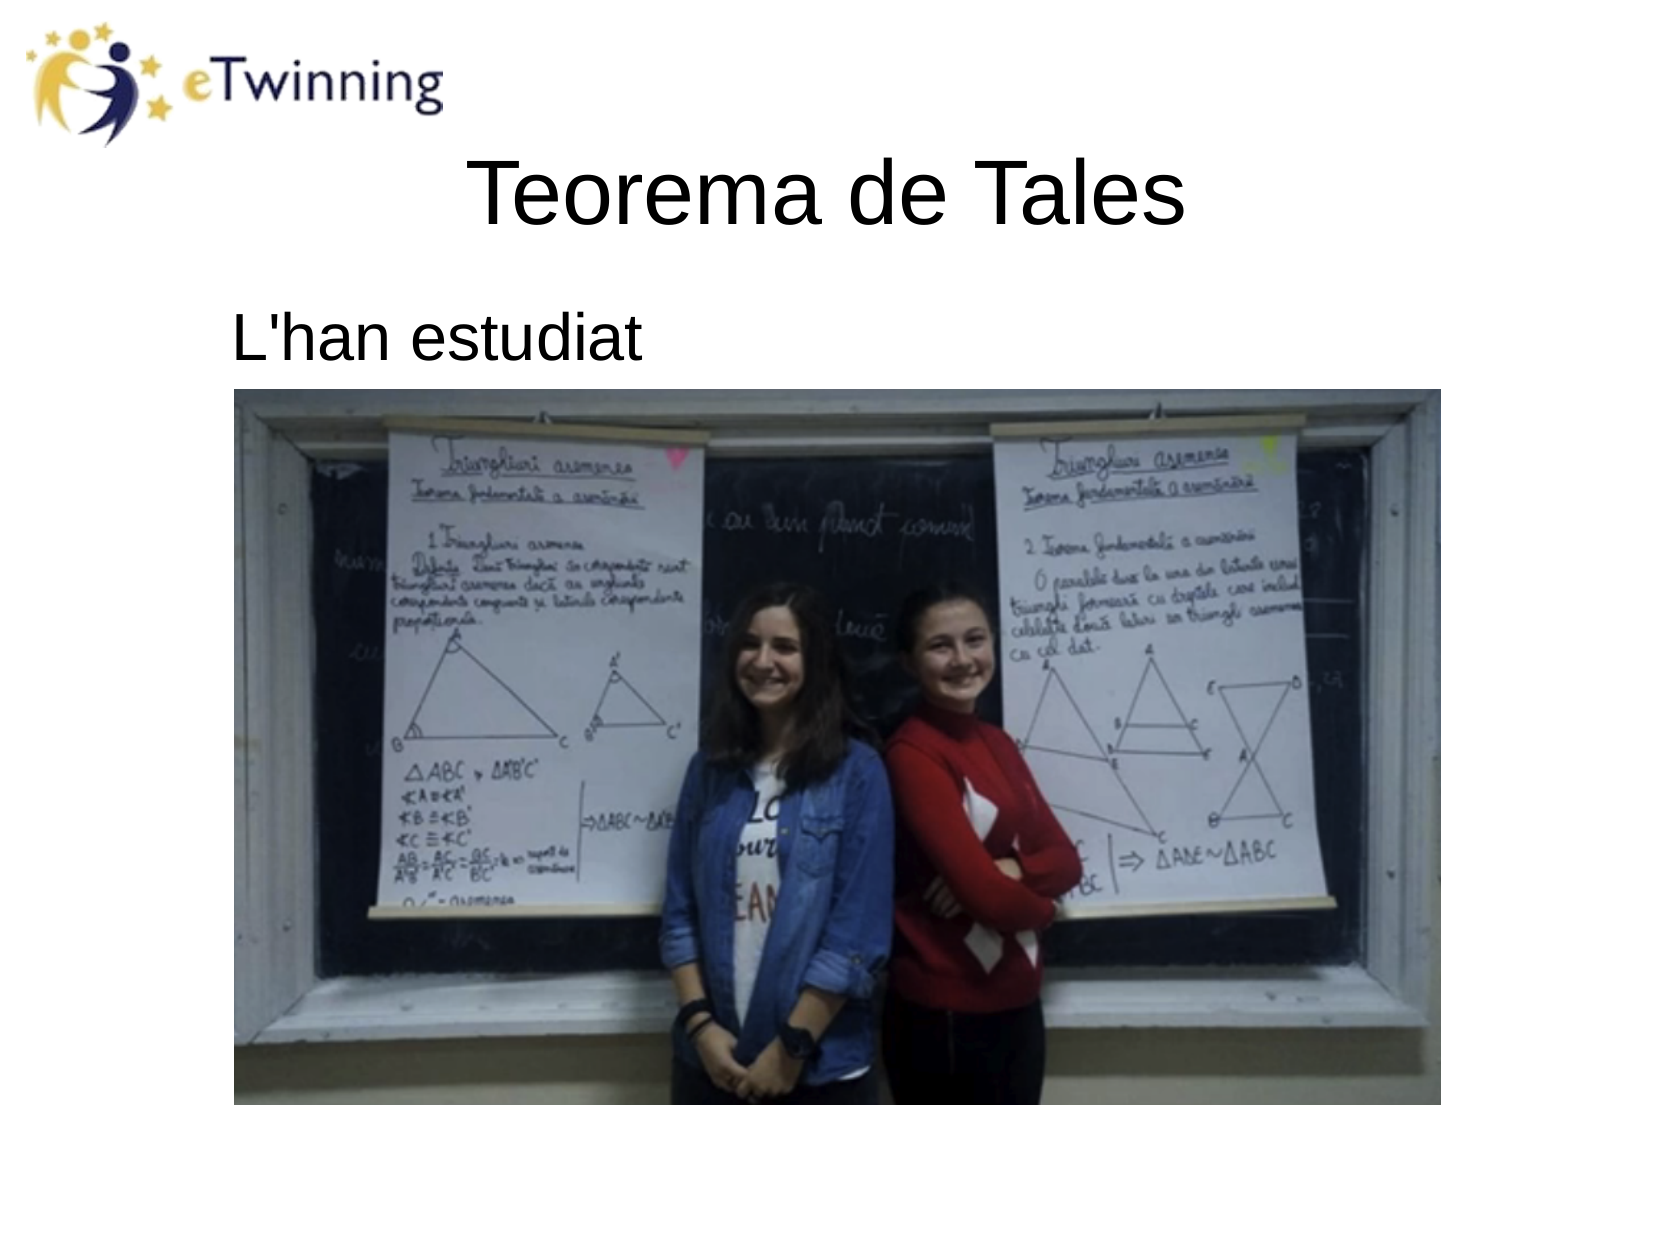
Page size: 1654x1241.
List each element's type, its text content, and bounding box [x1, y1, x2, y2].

title Teorema de Tales [82, 136, 1571, 249]
picture [26, 20, 443, 148]
picture [234, 389, 1441, 1105]
subtitle L'han estudiat [212, 281, 910, 357]
